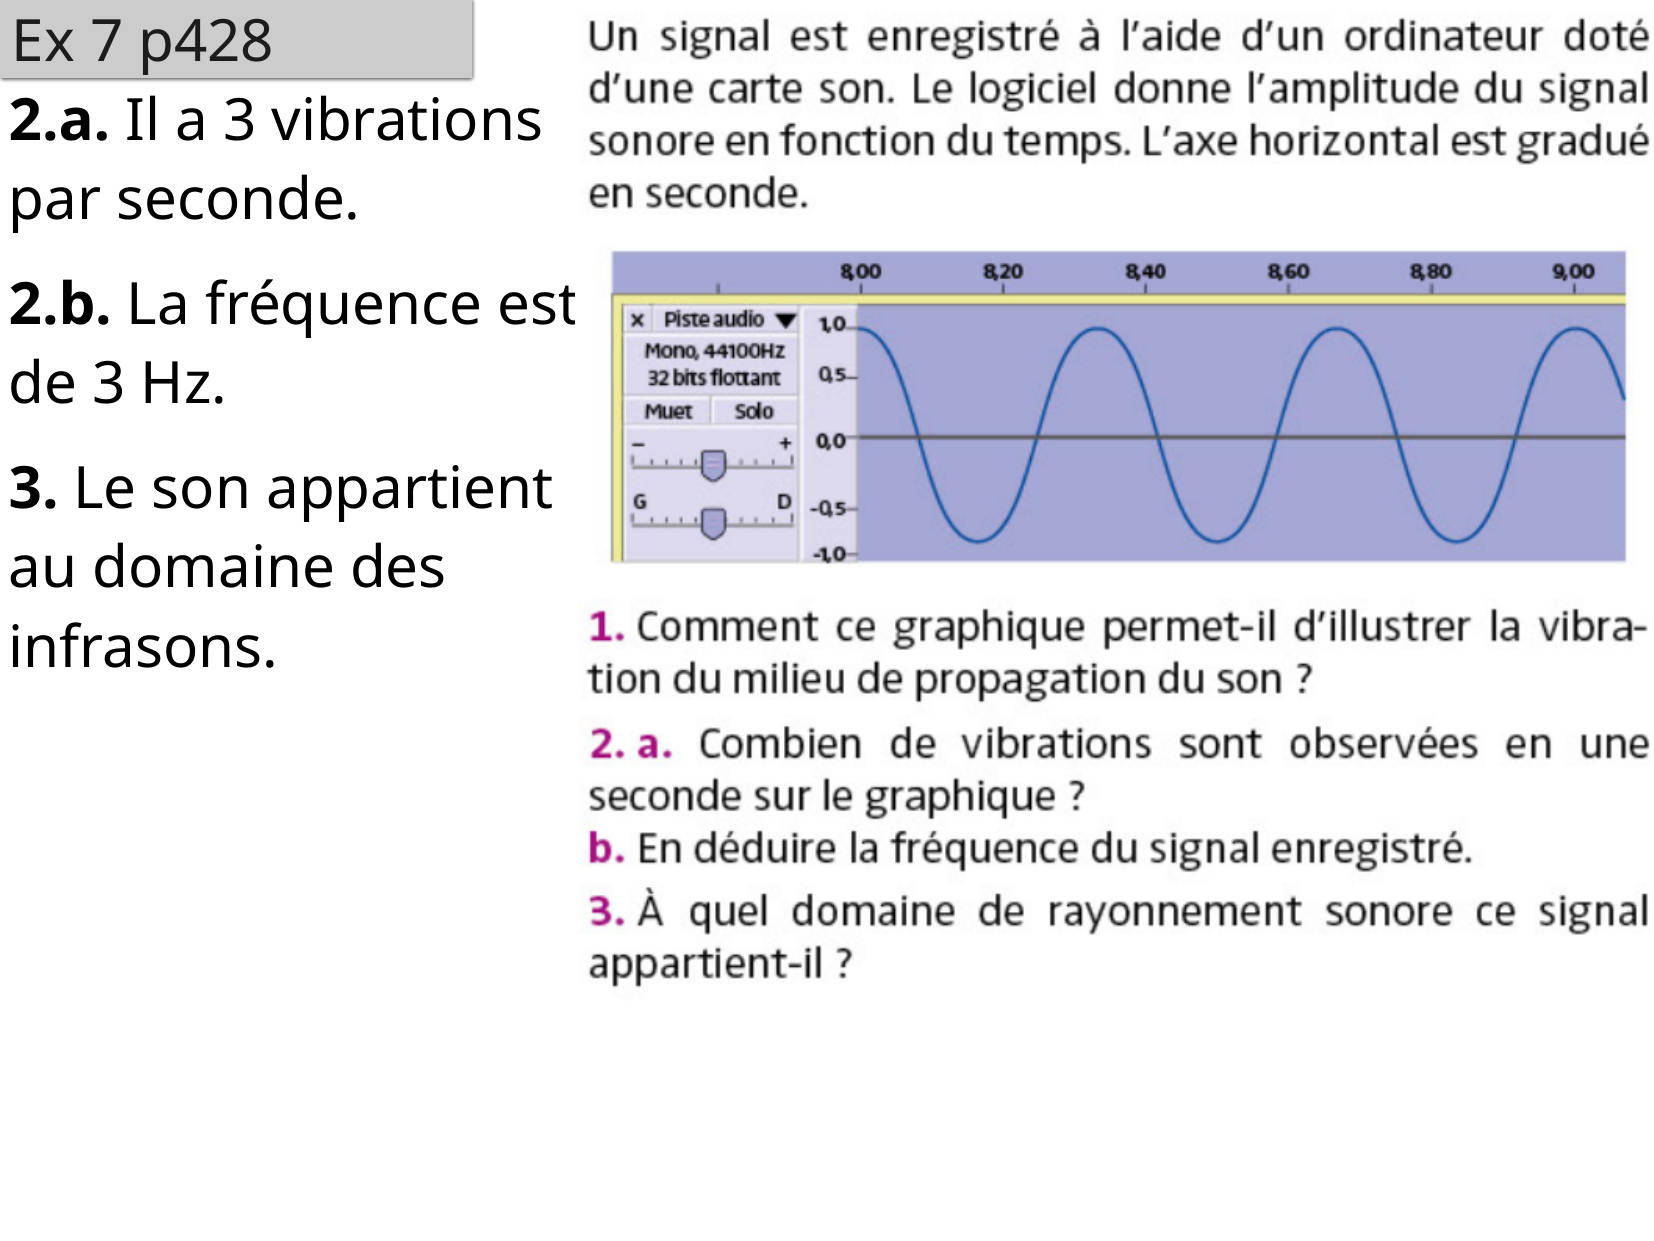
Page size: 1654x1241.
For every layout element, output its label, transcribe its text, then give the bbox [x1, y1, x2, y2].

picture [575, 0, 1654, 1027]
list 2.a. Il a 3 vibrations par seconde. 2.b. La fréquence est de 3 Hz. 3. Le son appartient au domaine des infrasons. [8, 78, 1654, 1241]
title Ex 7 p428 [0, 0, 473, 77]
